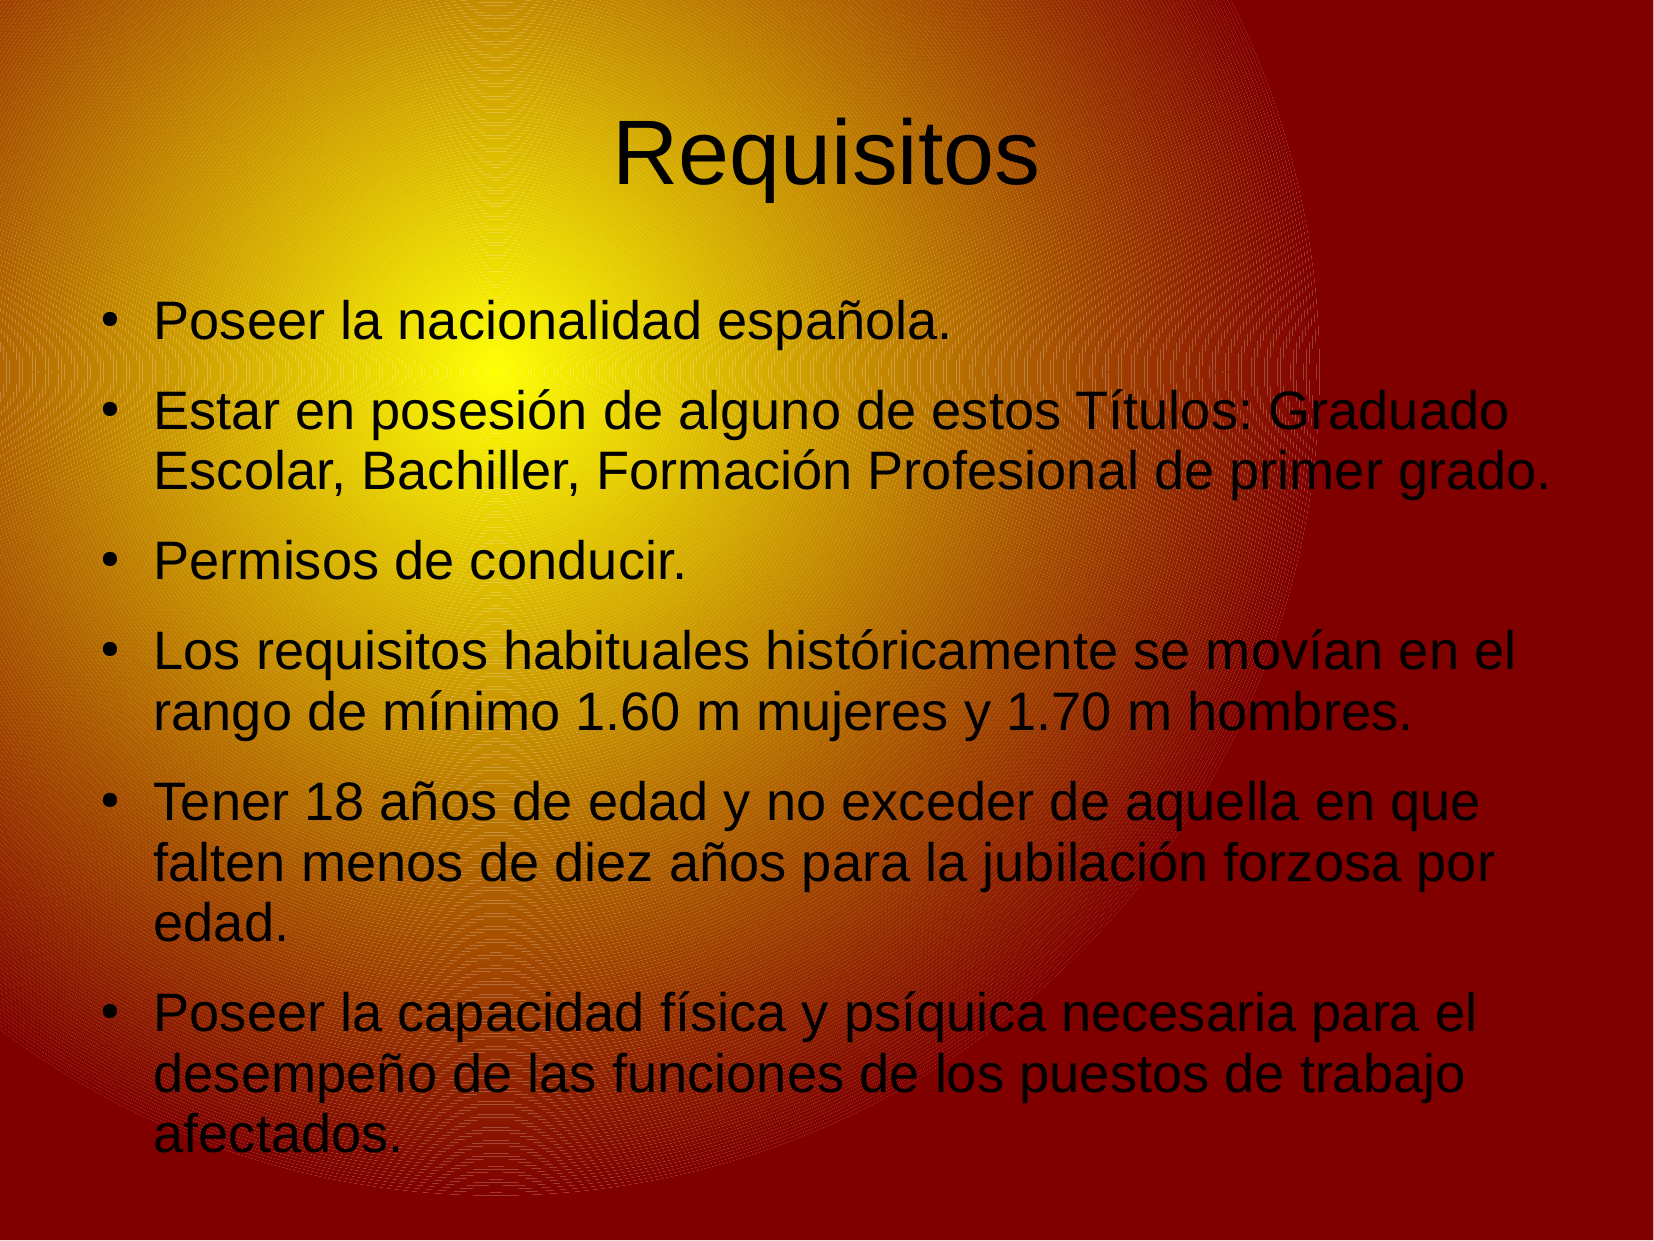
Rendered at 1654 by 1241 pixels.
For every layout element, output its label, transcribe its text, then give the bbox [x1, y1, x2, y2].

title Requisitos [82, 49, 1571, 257]
list Poseer la nacionalidad española. Estar en posesión de alguno de estos Títulos: Graduado Escolar, Bachiller, Formación Profesional de primer grado. Permisos de conducir. Los requisitos habituales históricamente se movían en el rango de mínimo 1.60 m mujeres y 1.70 m hombres. Tener 18 años de edad y no exceder de aquella en que falten menos de diez años para la jubilación forzosa por edad. Poseer la capacidad física y psíquica necesaria para el desempeño de las funciones de los puestos de trabajo afectados. [82, 290, 1571, 1165]
